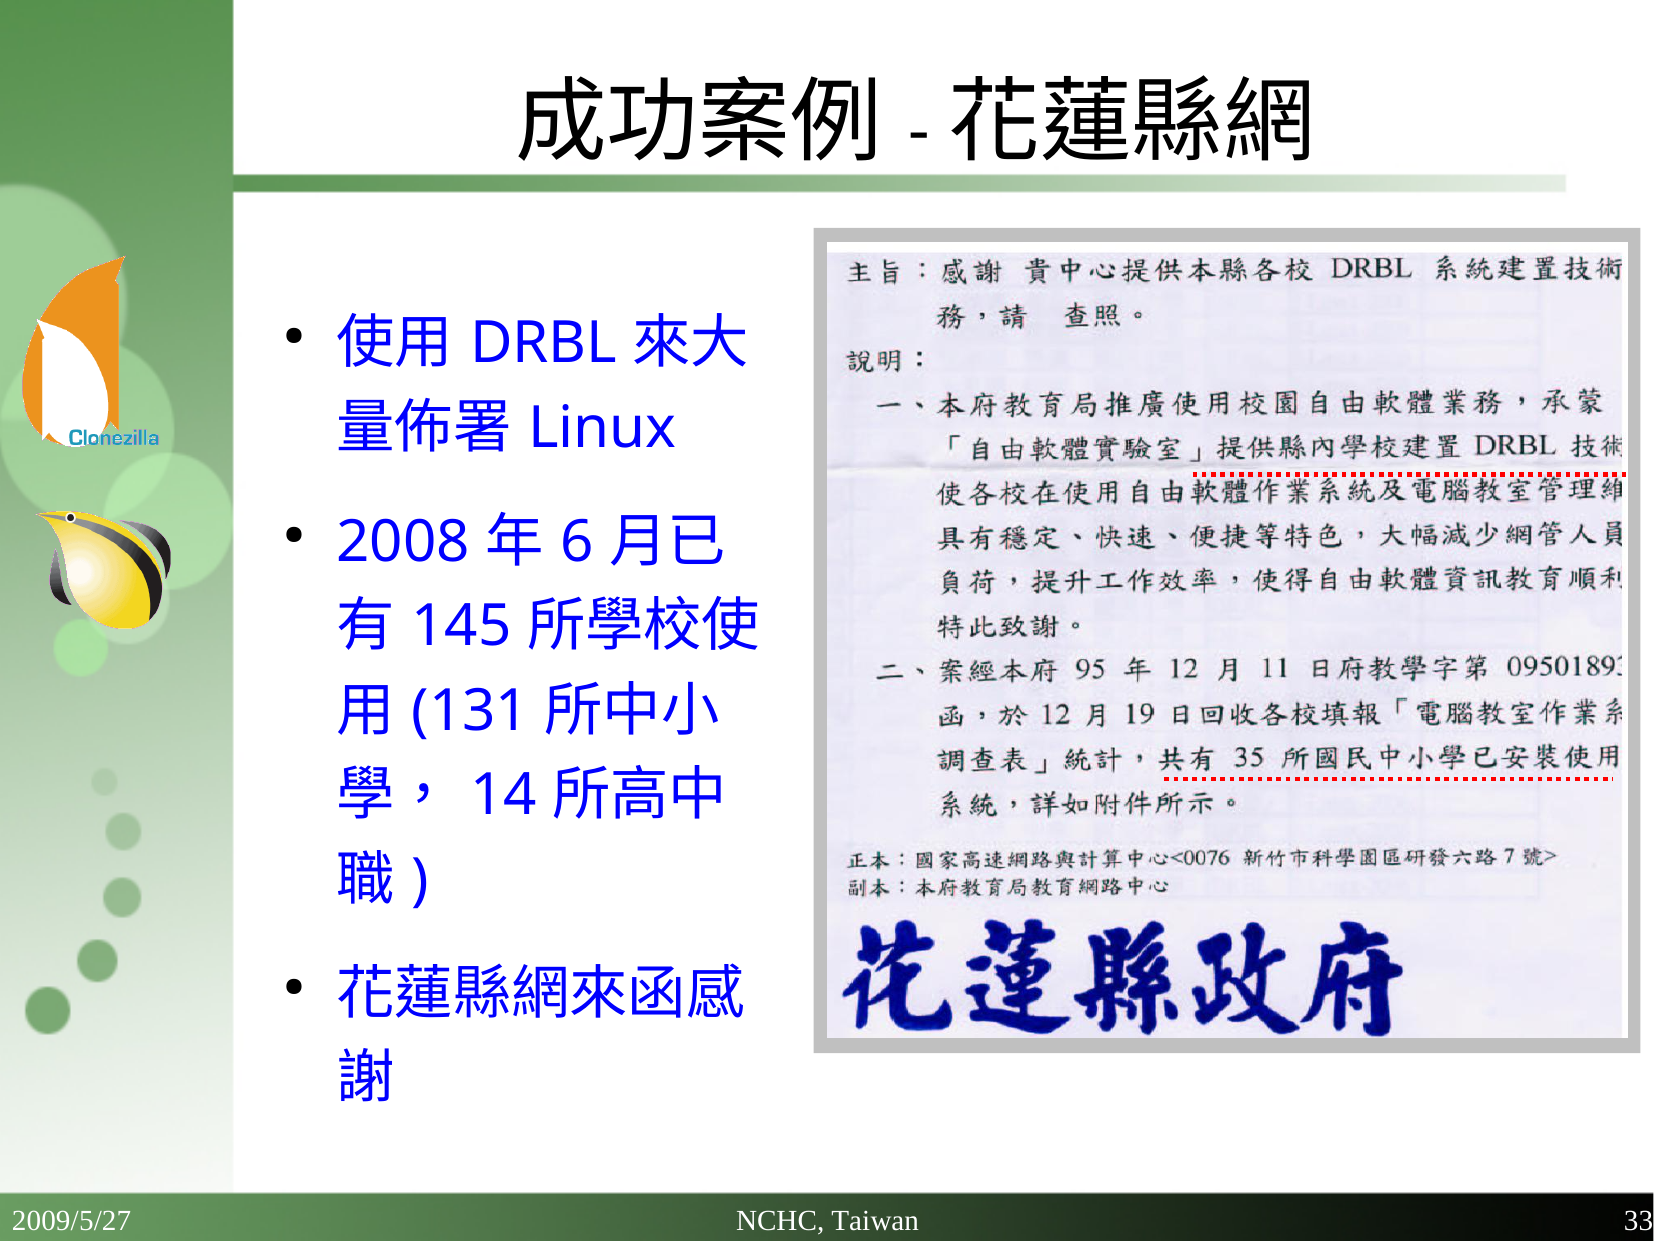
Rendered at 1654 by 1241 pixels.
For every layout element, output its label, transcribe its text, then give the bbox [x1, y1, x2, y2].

title 成功案例-花蓮縣網 [236, 49, 1595, 178]
text_box [813, 227, 1641, 1054]
list 使用DRBL來大量佈署Linux 2008年6月已有145所學校使用(131所中小學，14所高中職) 花蓮縣網來函感謝 [265, 295, 768, 916]
picture [0, 0, 1654, 1241]
